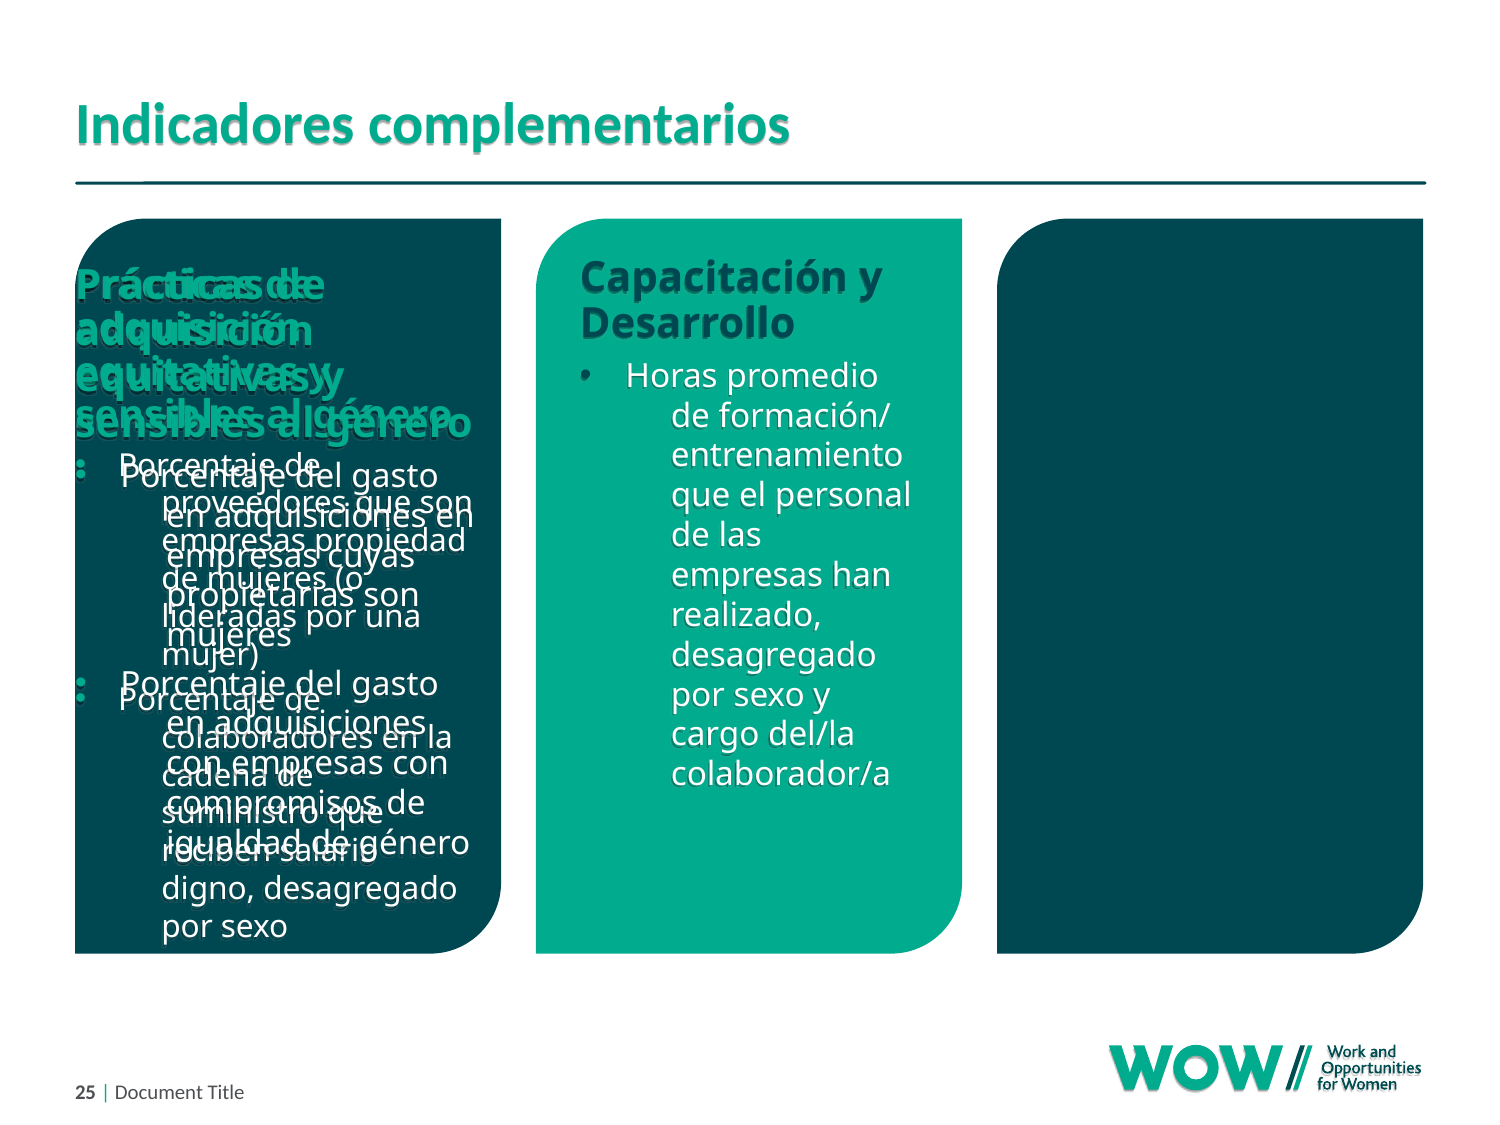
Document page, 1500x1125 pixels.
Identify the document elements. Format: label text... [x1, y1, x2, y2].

list Prácticas de adquisición equitativas y sensibles al género Porcentaje del gasto en adquisiciones en empresas cuyas propietarias son mujeres Porcentaje del gasto en adquisiciones con empresas con compromisos de igualdad de género [1041, 253, 1379, 1062]
list Prácticas de adquisición equitativas y sensibles al género Porcentaje de proveedores que son empresas propiedad de mujeres (o lideradas por una mujer) Porcentaje de colaboradores en la cadena de suministro que reciben salario digno, desagregado por sexo [116, 253, 491, 979]
list Capacitación y Desarrollo Horas promedio de formación/ entrenamiento que el personal de las empresas han realizado, desagregado por sexo y cargo del/la colaborador/a [579, 253, 917, 979]
text_box [75, 218, 502, 954]
text_box 25 | Document Title [75, 1045, 426, 1106]
text_box [997, 218, 1424, 954]
title Indicadores complementarios [75, 41, 1424, 156]
